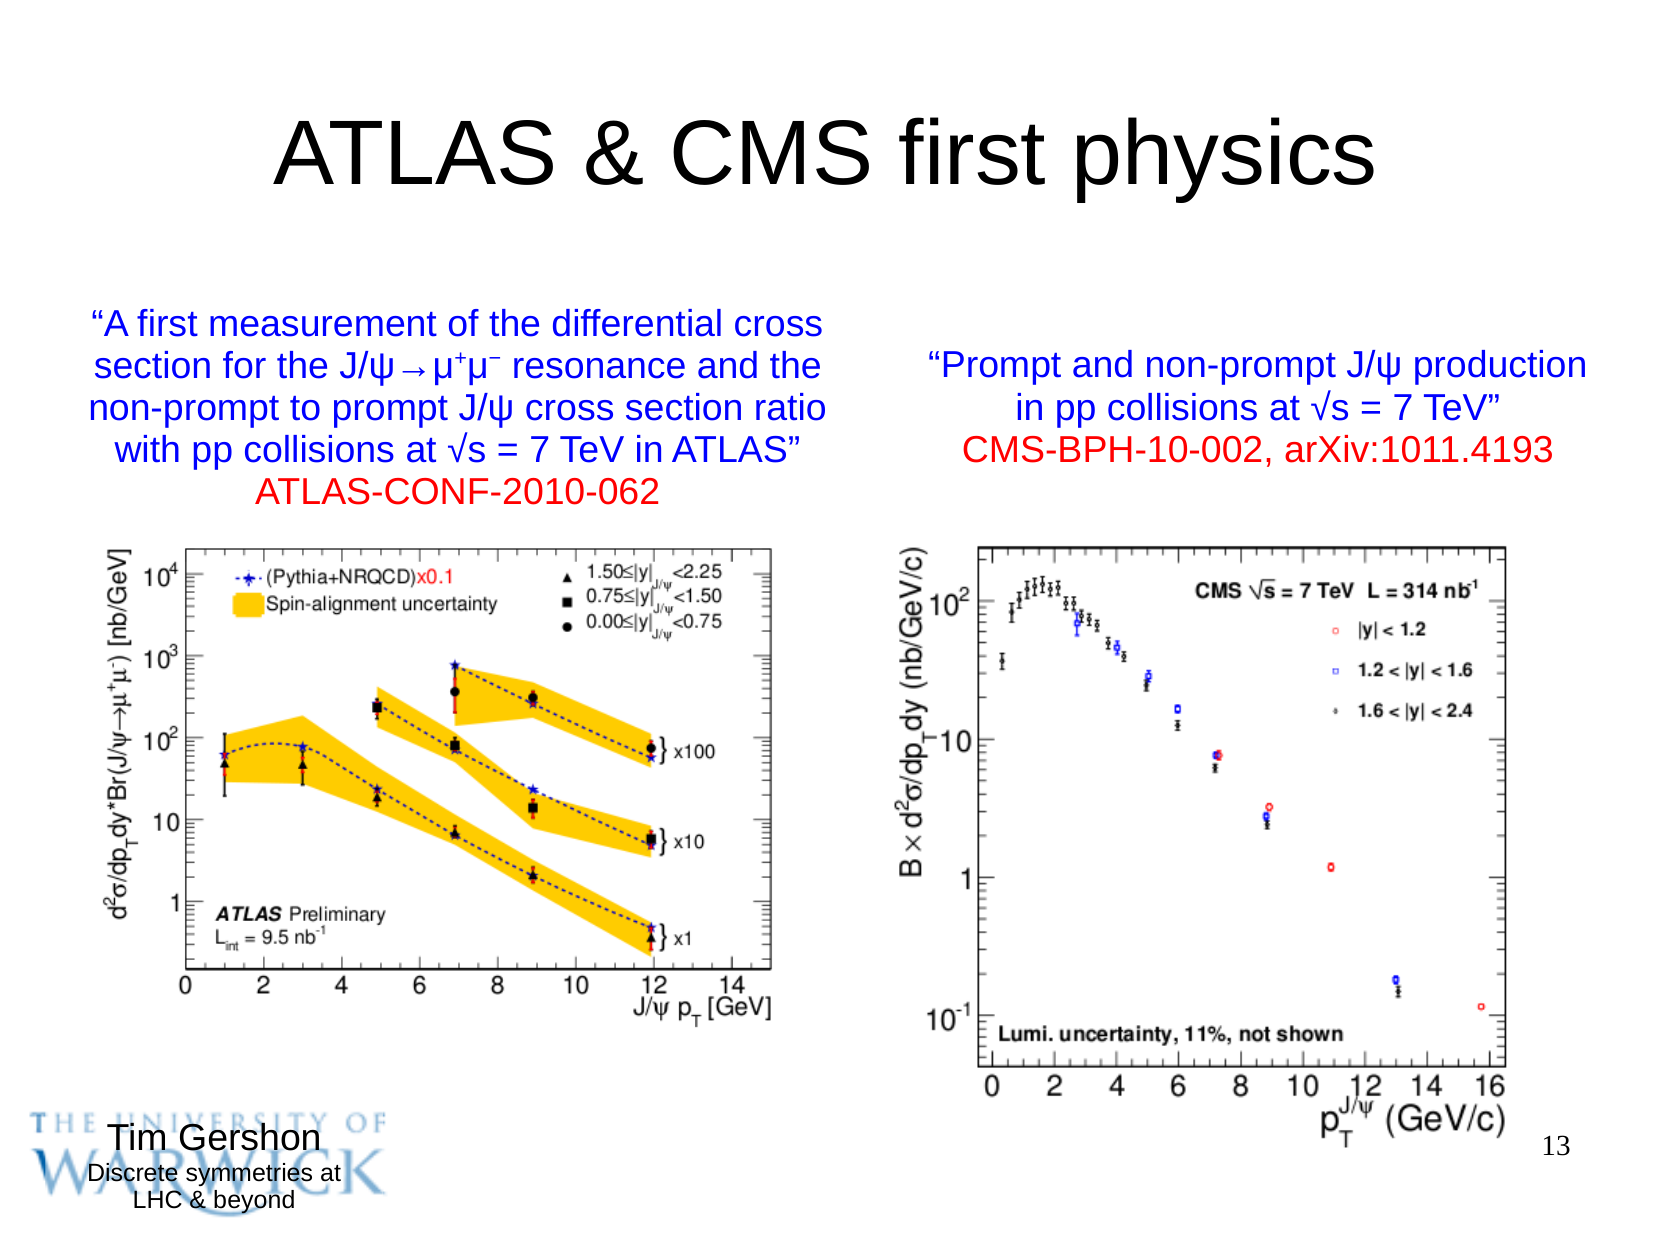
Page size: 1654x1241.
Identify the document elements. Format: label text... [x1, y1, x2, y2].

title ATLAS & CMS first physics [82, 49, 1571, 257]
text_box “A first measurement of the differential cross section for the J/ψ→μ+μ− resonance and the non-prompt to prompt J/ψ cross section ratio with pp collisions at √s = 7 TeV in ATLAS” ATLAS-CONF-2010-062 [59, 295, 857, 522]
picture [79, 527, 803, 1042]
picture [19, 1106, 406, 1232]
text_box Tim Gershon Discrete symmetries at LHC & beyond [45, 1108, 383, 1222]
picture [873, 523, 1544, 1154]
text_box “Prompt and non-prompt J/ψ production in pp collisions at √s = 7 TeV” CMS-BPH-10-002, arXiv:1011.4193 [903, 336, 1613, 478]
